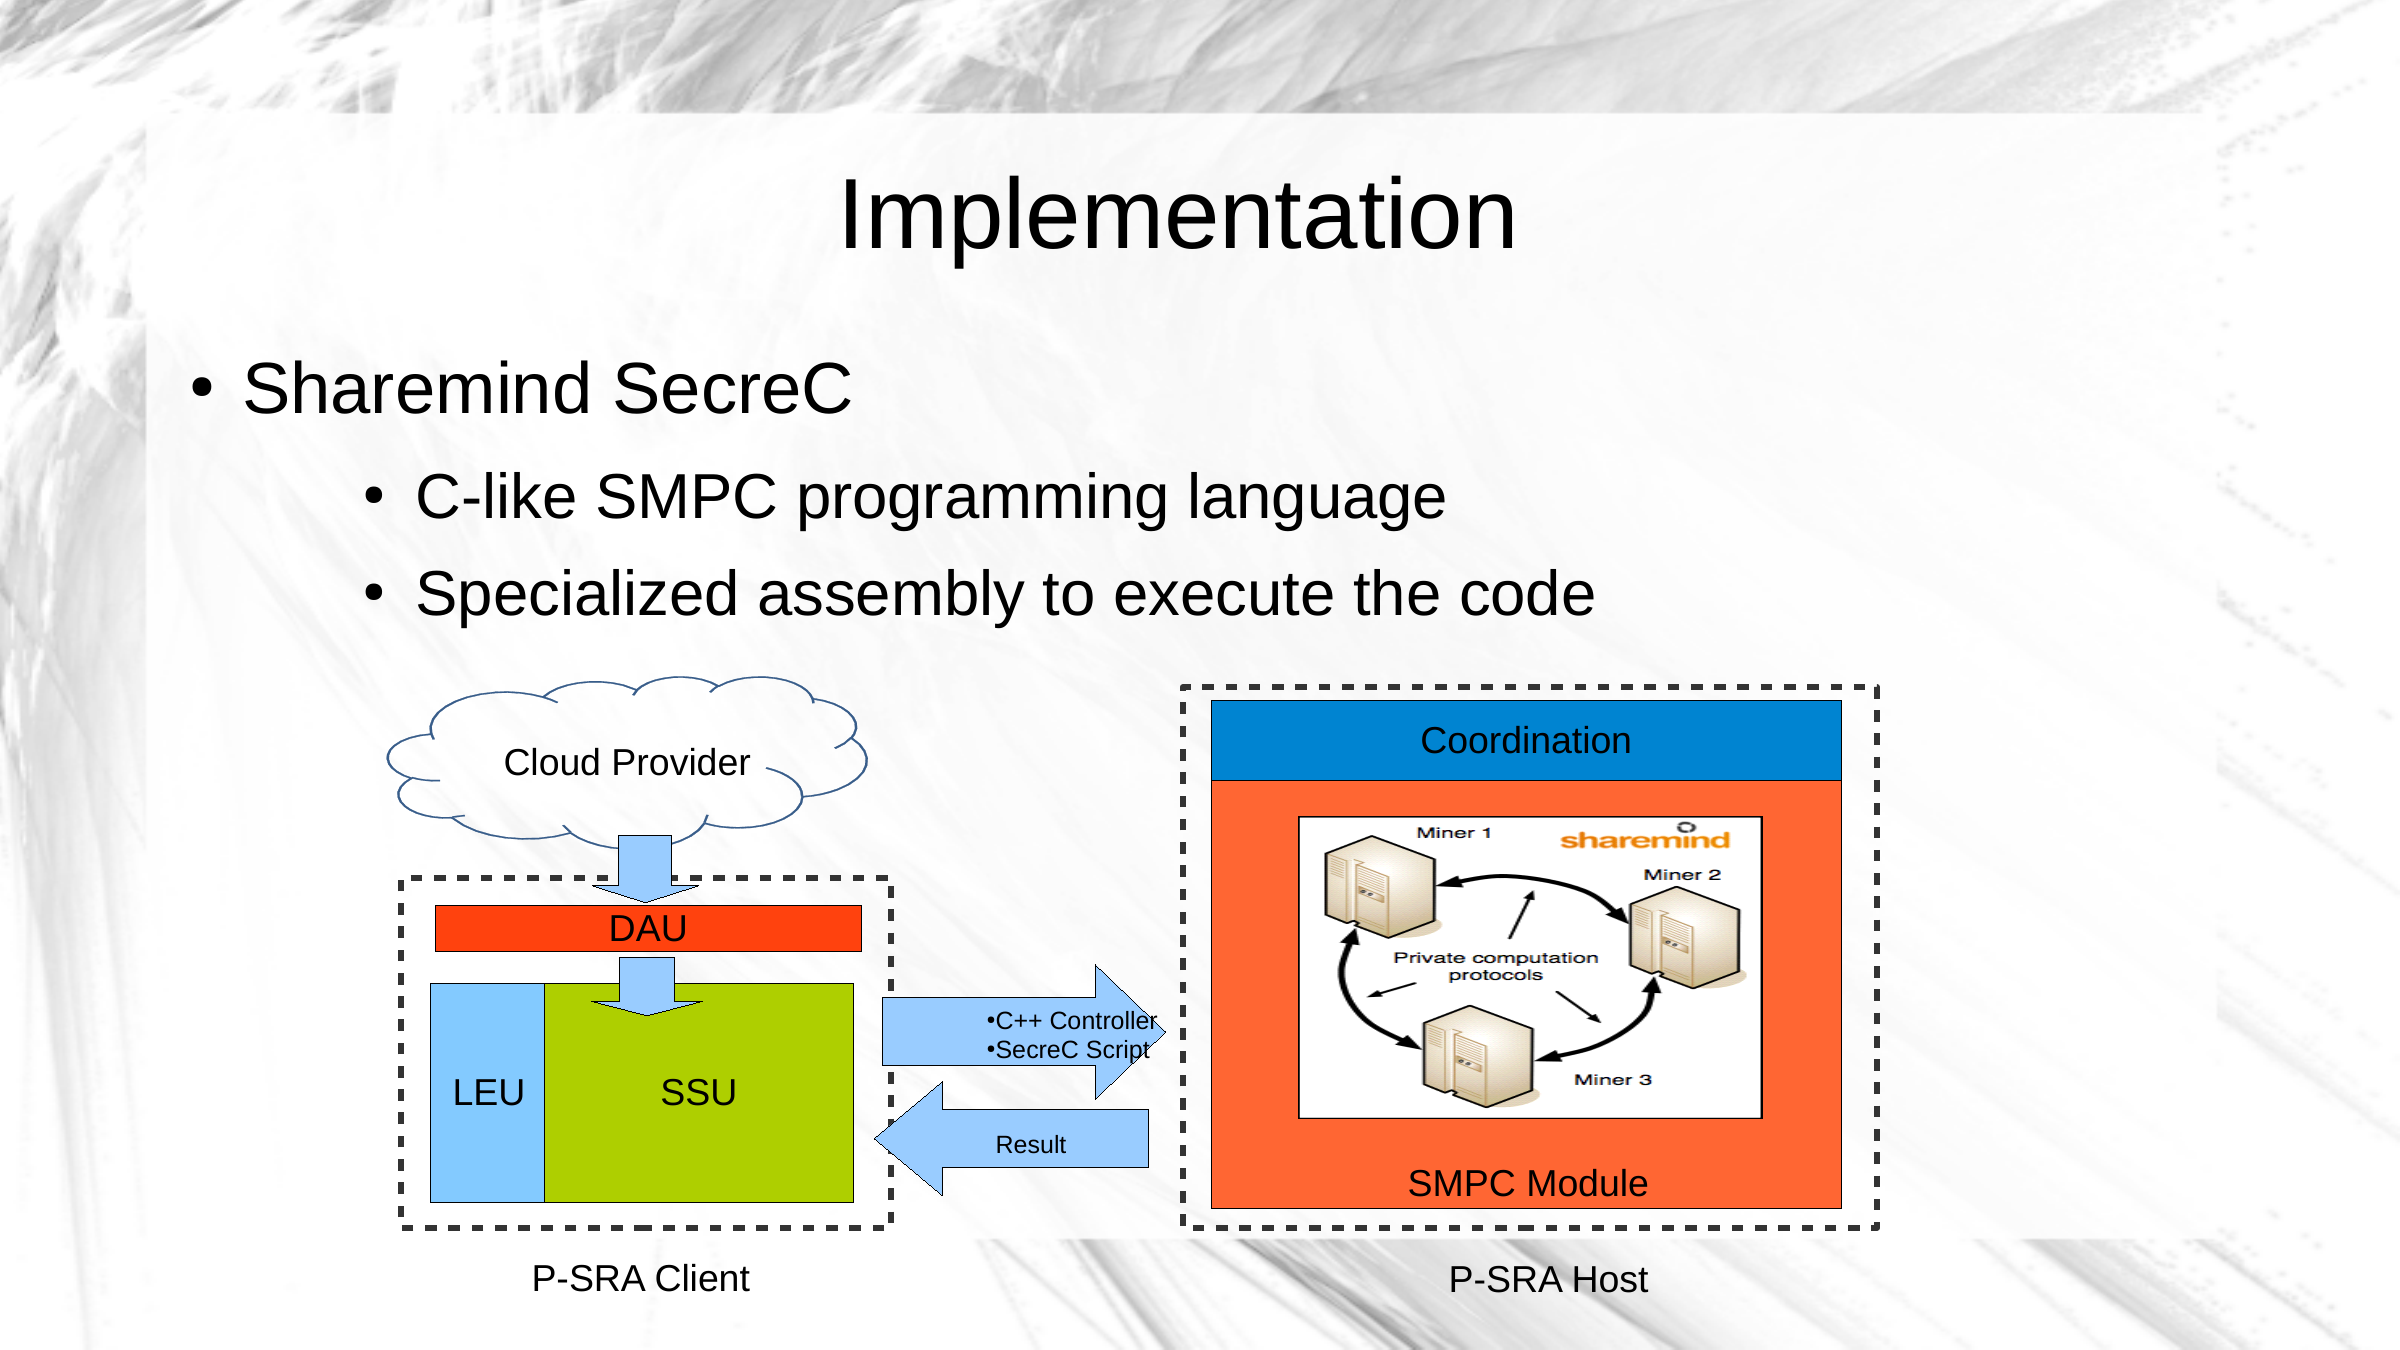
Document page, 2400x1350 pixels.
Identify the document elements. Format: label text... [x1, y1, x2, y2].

text_box SMPC Module [1474, 1163, 1583, 1203]
text_box C++ Controller SecreC Script [971, 1015, 1080, 1055]
text_box LEU [430, 983, 544, 1203]
text_box [874, 1081, 1149, 1196]
text_box [1211, 781, 1842, 1209]
text_box SSU [544, 983, 854, 1203]
picture [0, 0, 2400, 1350]
text_box P-SRA Client [579, 1257, 703, 1299]
text_box [591, 957, 703, 1016]
text_box [592, 835, 699, 903]
text_box DAU [435, 905, 862, 952]
title Implementation [171, 122, 2186, 305]
list Sharemind SecreC C-like SMPC programming language Specialized assembly to execute the code [171, 348, 2280, 1029]
text_box [882, 964, 1166, 1100]
text_box P-SRA Host [1494, 1260, 1603, 1300]
text_box Result [971, 1118, 1080, 1171]
text_box Coordination [1211, 700, 1842, 781]
